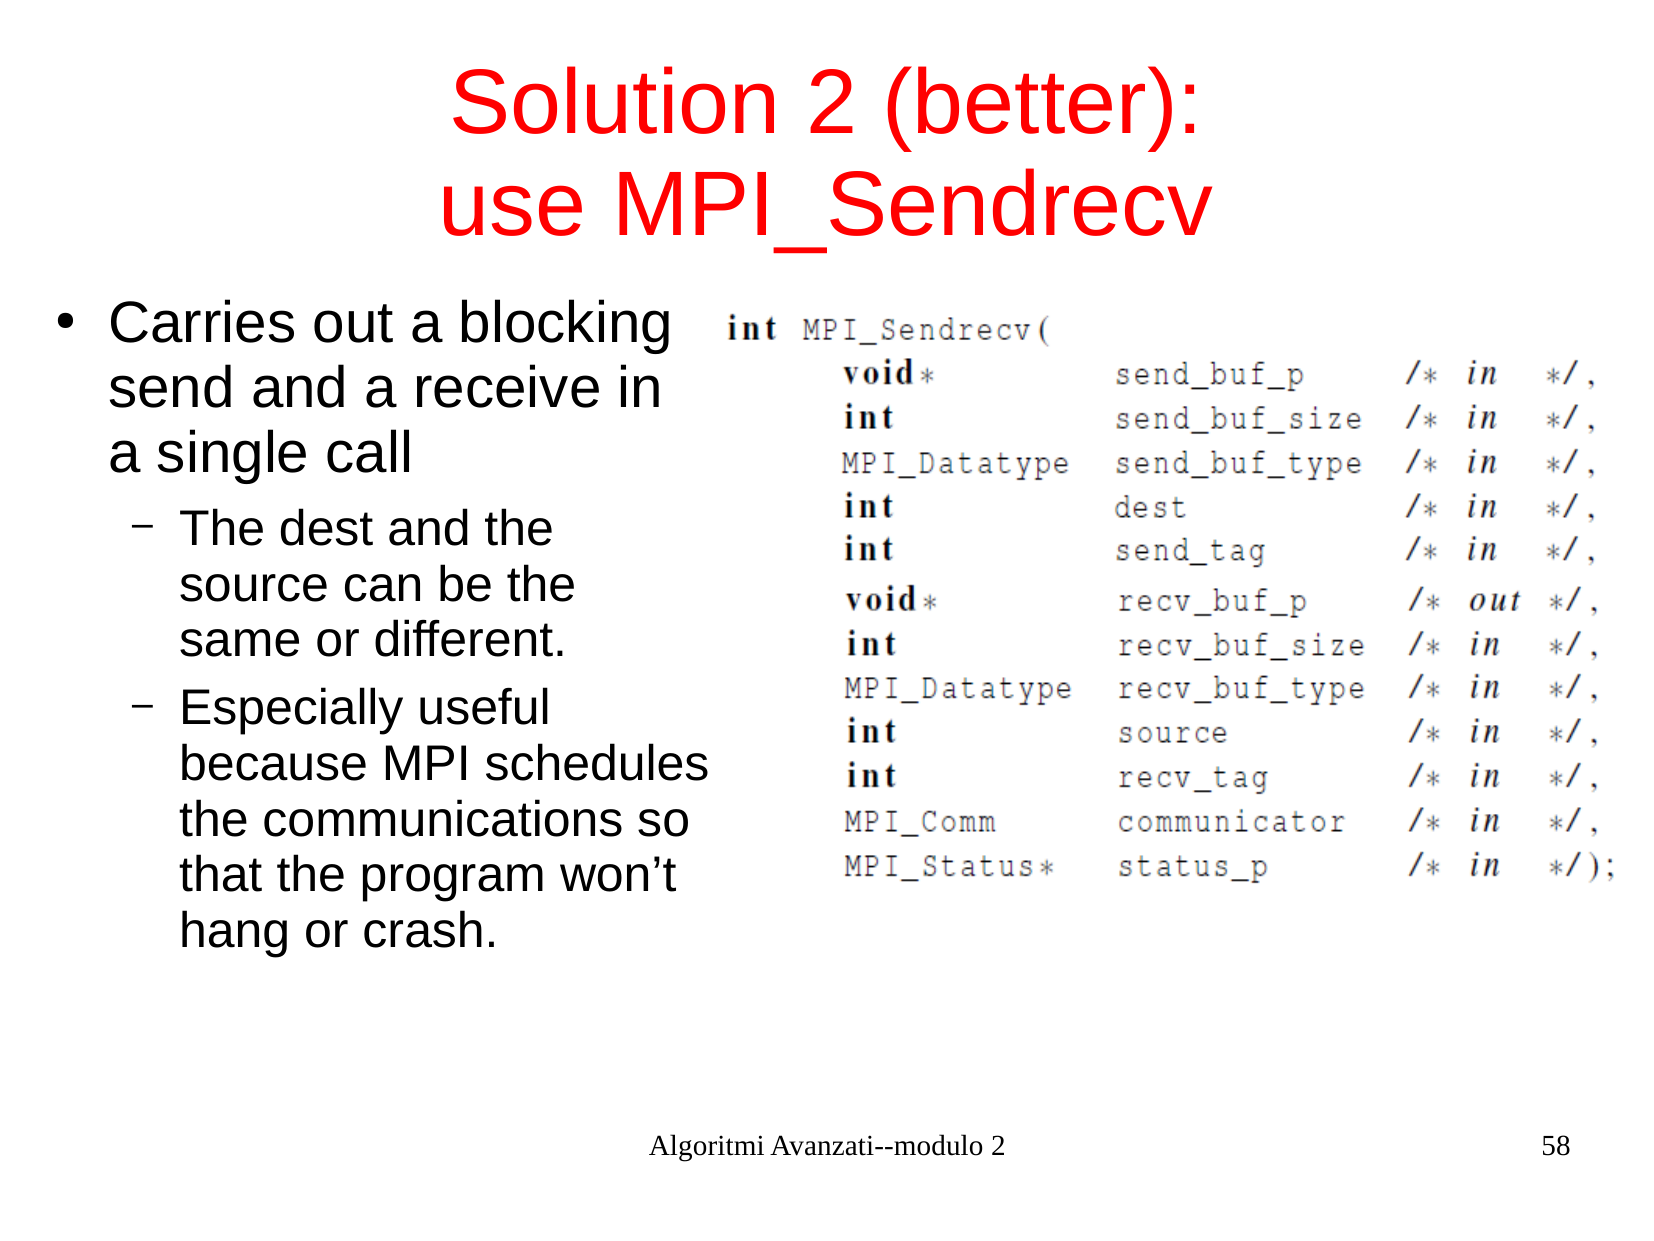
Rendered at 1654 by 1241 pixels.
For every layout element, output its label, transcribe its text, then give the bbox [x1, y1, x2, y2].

picture [712, 299, 1631, 890]
title Solution 2 (better): use MPI_Sendrecv [82, 49, 1571, 257]
list Carries out a blocking send and a receive in a single call The dest and the source can be the same or different. Especially useful because MPI schedules the communications so that the program won’t hang or crash. [37, 290, 713, 1109]
